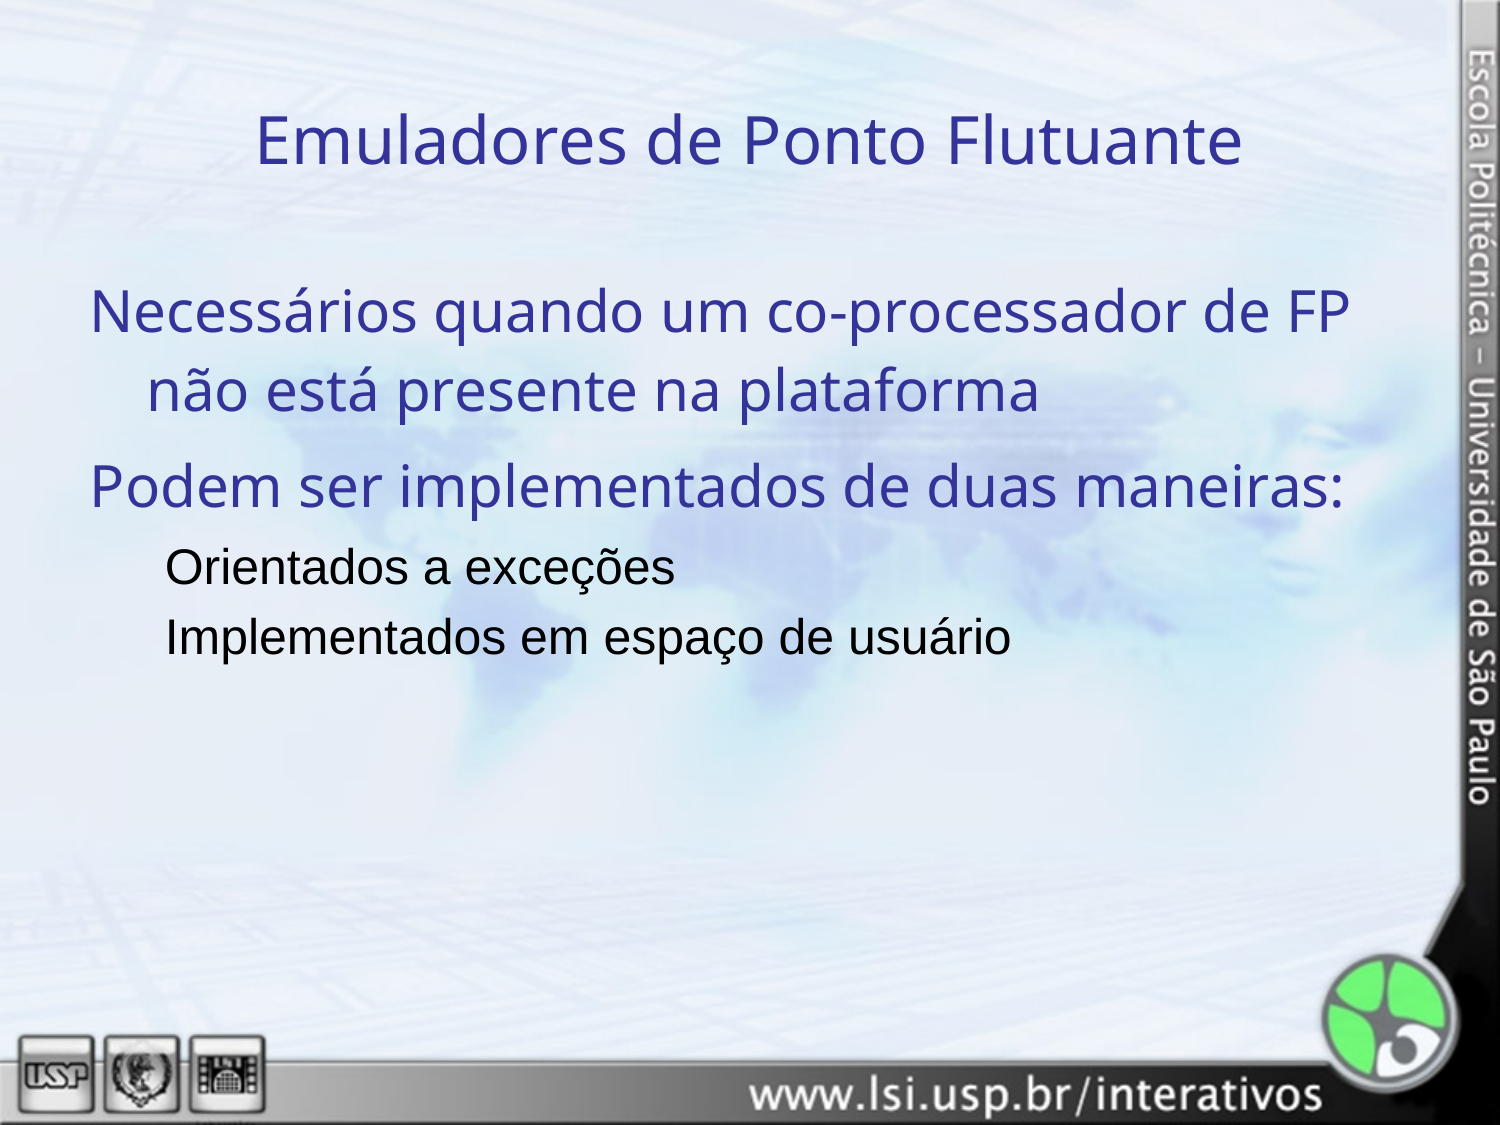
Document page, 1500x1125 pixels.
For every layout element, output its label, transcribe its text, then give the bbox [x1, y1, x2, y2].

list Necessários quando um co-processador de FP não está presente na plataforma Podem ser implementados de duas maneiras: Orientados a exceções Implementados em espaço de usuário [75, 262, 1426, 1006]
title Emuladores de Ponto Flutuante [75, 45, 1426, 233]
picture [0, 0, 1500, 1125]
